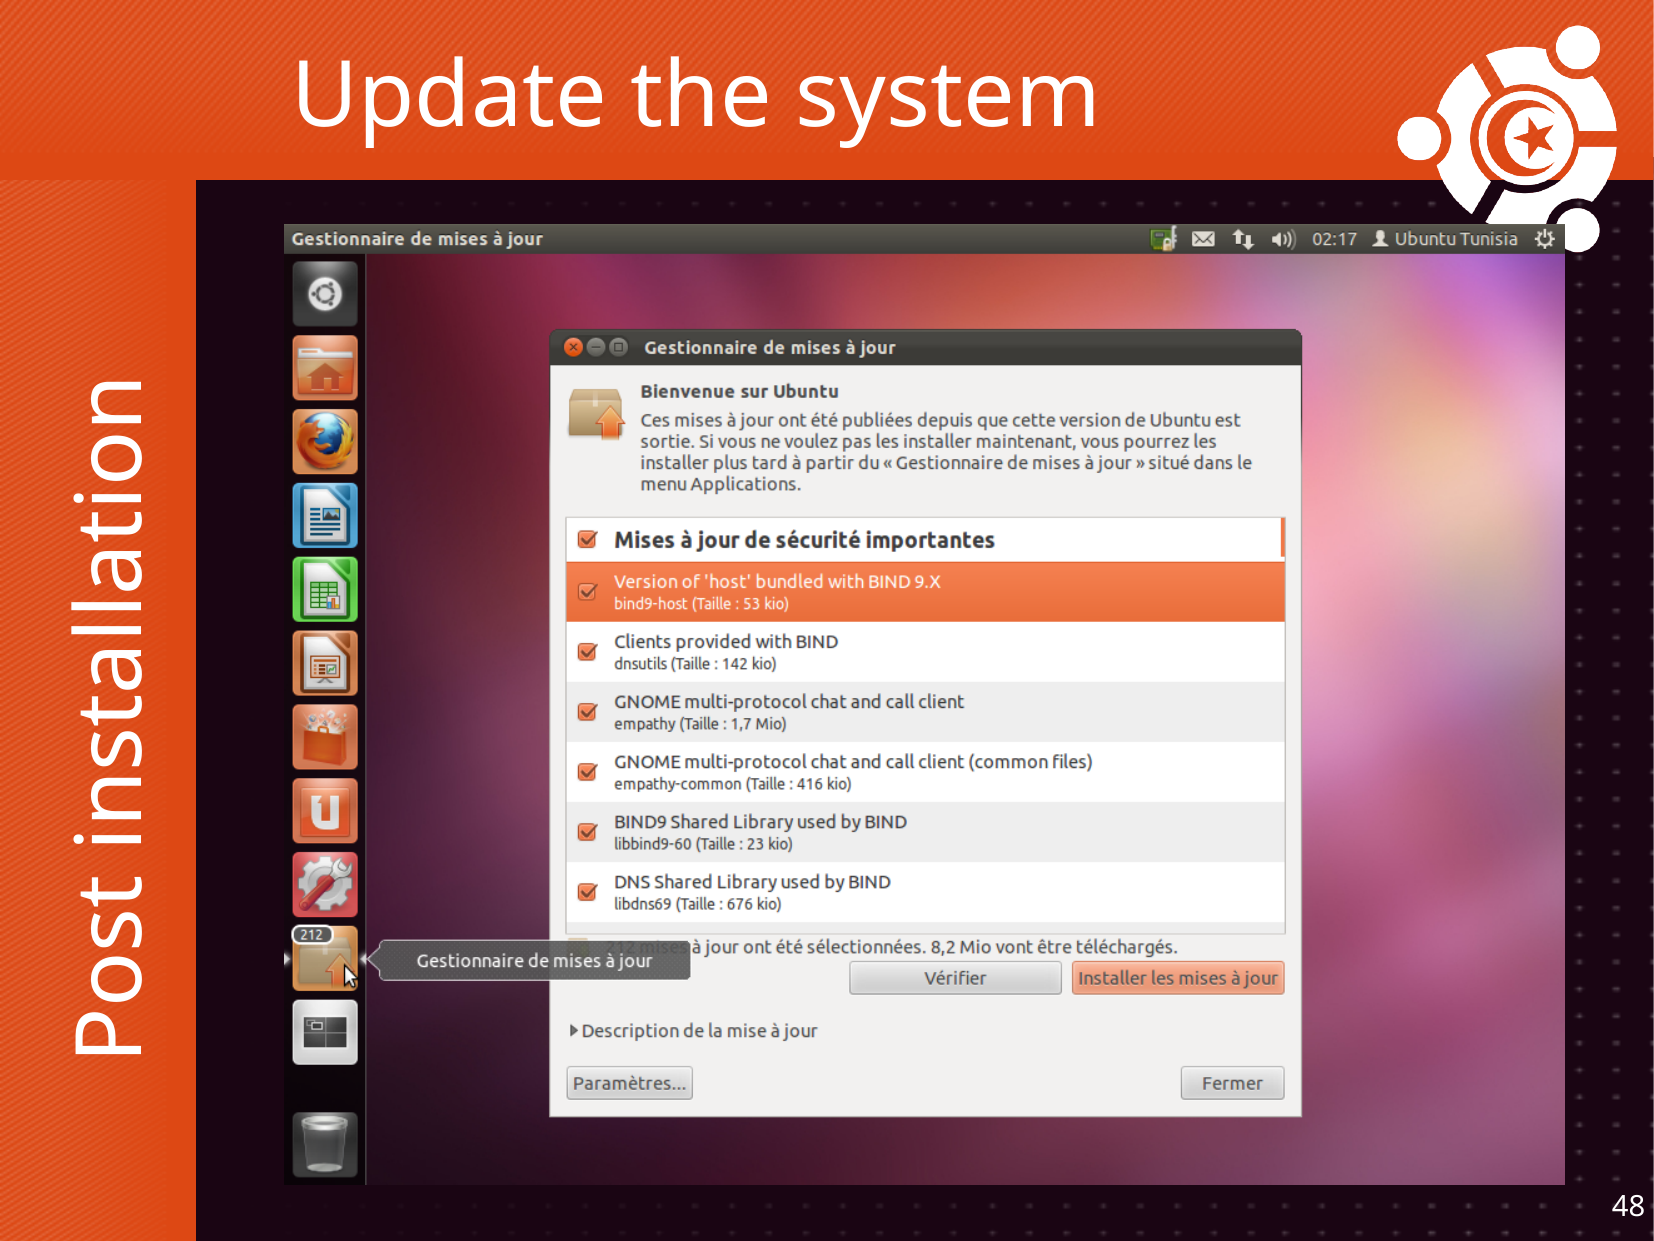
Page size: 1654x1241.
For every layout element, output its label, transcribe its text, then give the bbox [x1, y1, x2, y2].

picture [0, 0, 1654, 1241]
title Update the system [0, 2, 1394, 181]
title Post installation [17, 210, 196, 1229]
